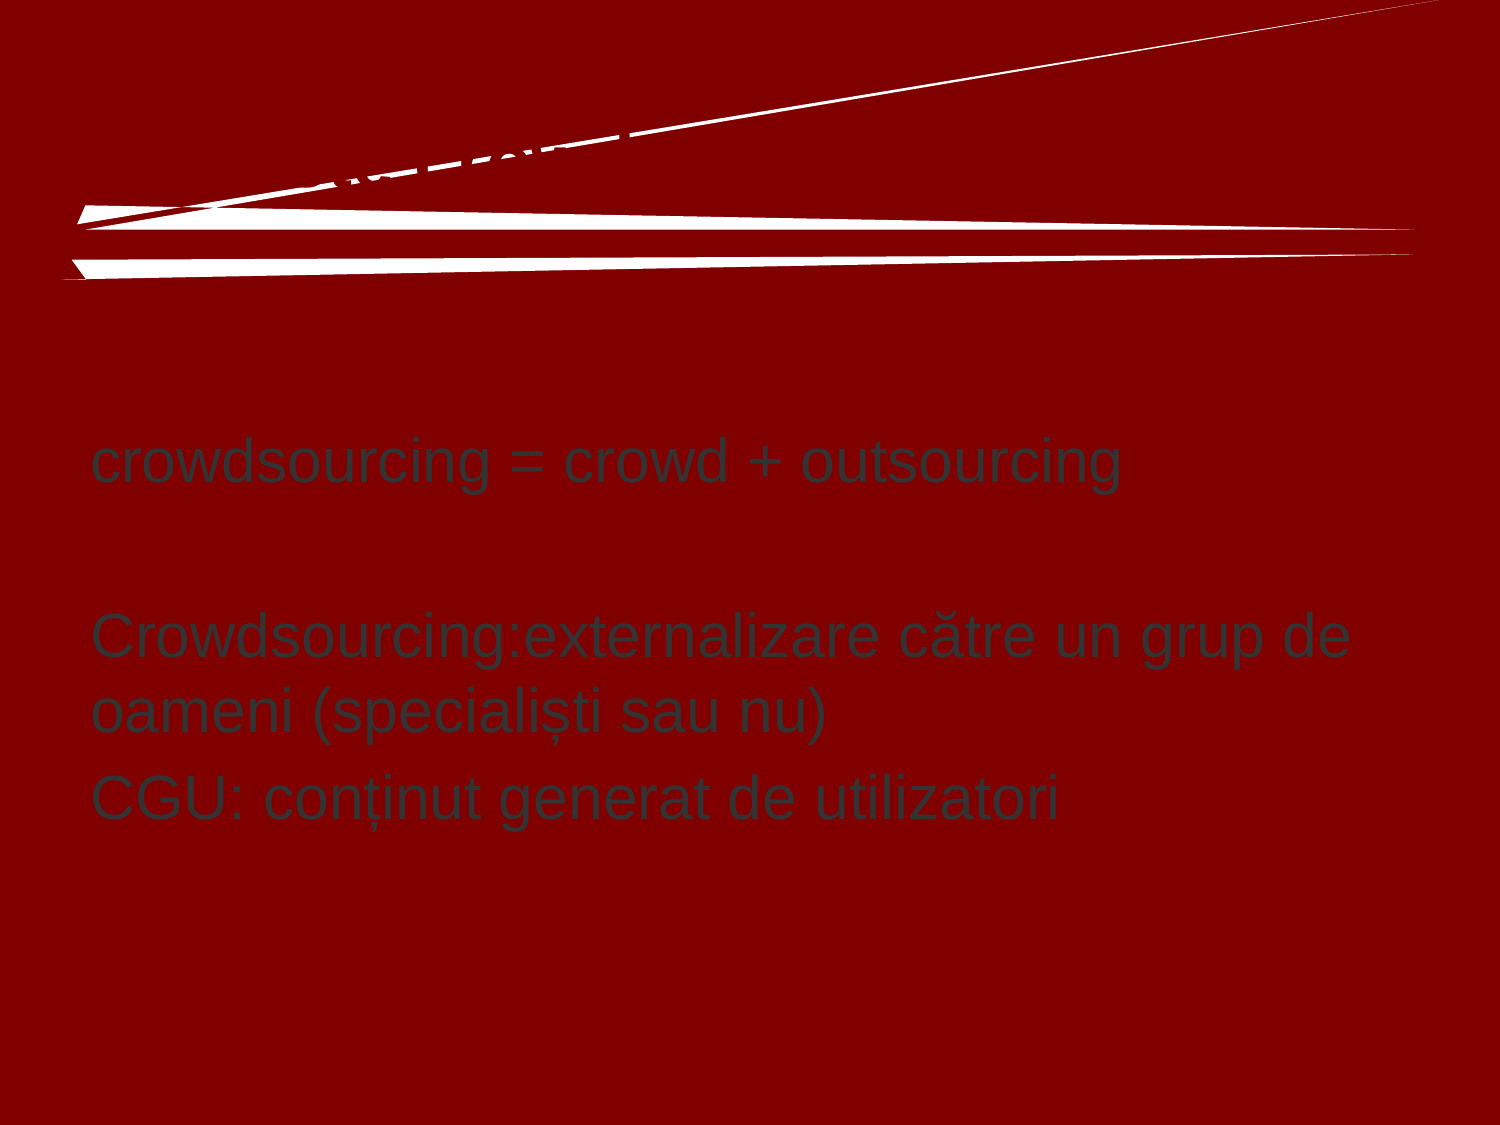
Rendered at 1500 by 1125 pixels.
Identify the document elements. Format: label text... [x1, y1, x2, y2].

list crowdsourcing = crowd + outsourcing Crowdsourcing:externalizare către un grup de oameni (specialiști sau nu) CGU: conținut generat de utilizatori [75, 328, 1425, 1012]
title Ce este crowdsourcing? [75, 0, 1425, 218]
